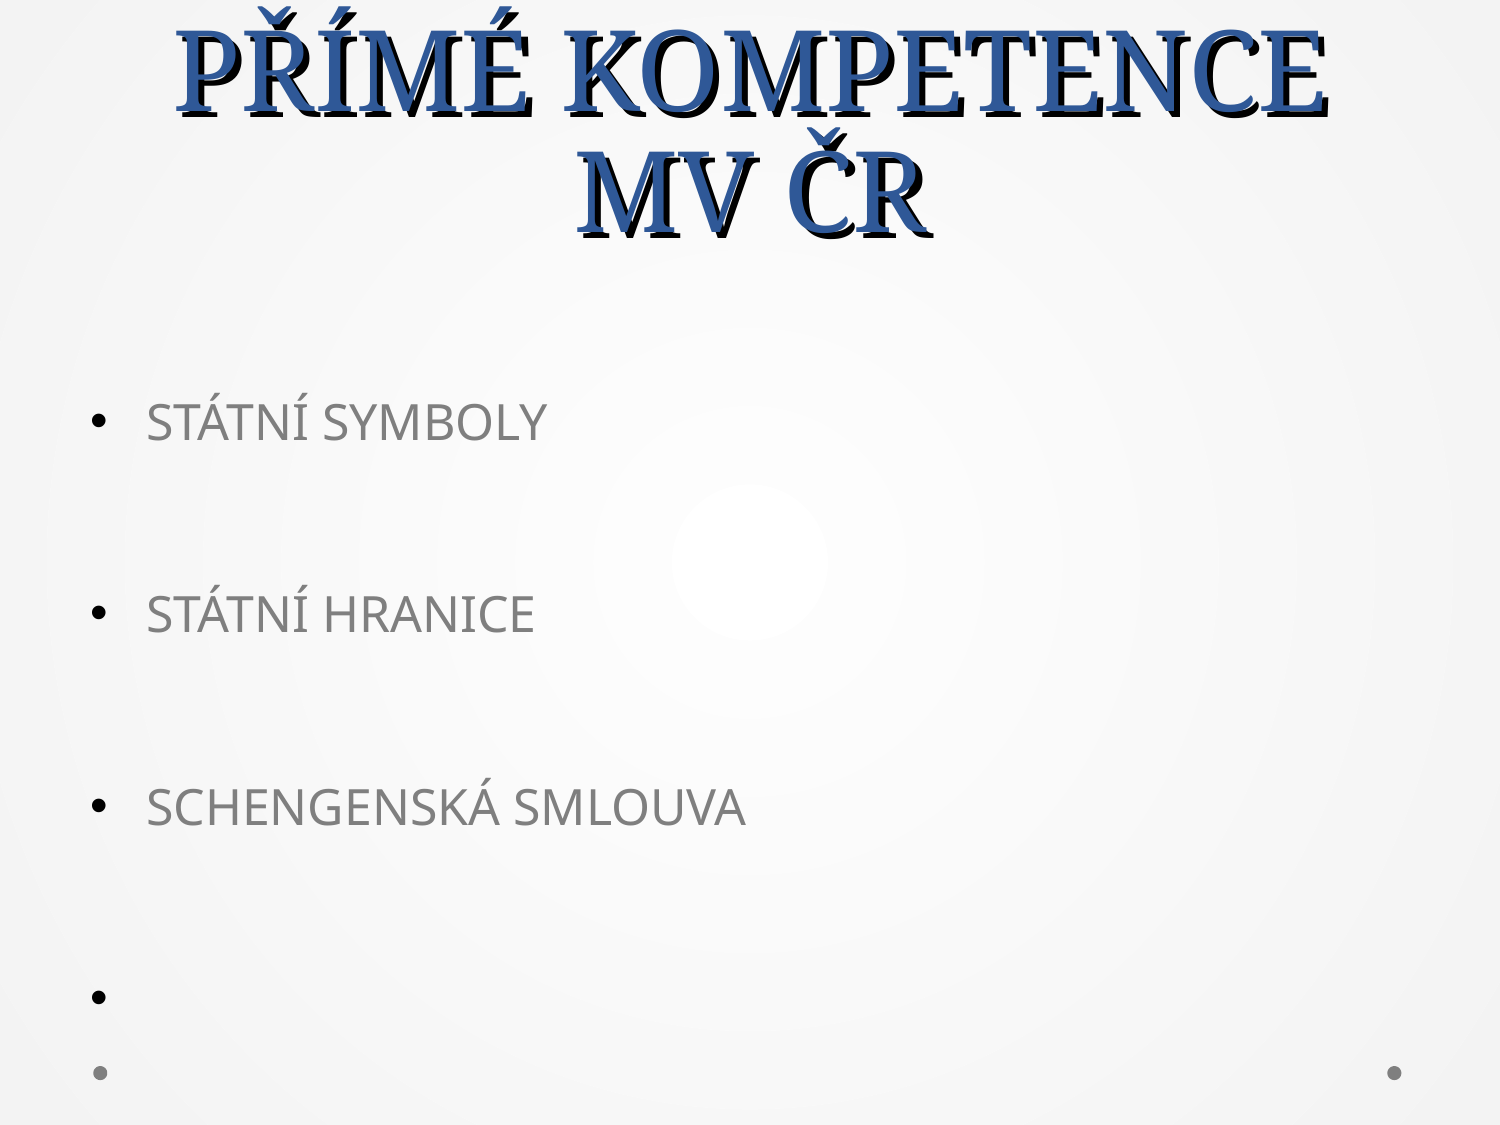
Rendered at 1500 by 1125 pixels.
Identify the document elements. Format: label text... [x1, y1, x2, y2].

list STÁTNÍ SYMBOLY STÁTNÍ HRANICE SCHENGENSKÁ SMLOUVA [75, 262, 1426, 1005]
title PŘÍMÉ KOMPETENCE MV ČR [75, 0, 1426, 262]
